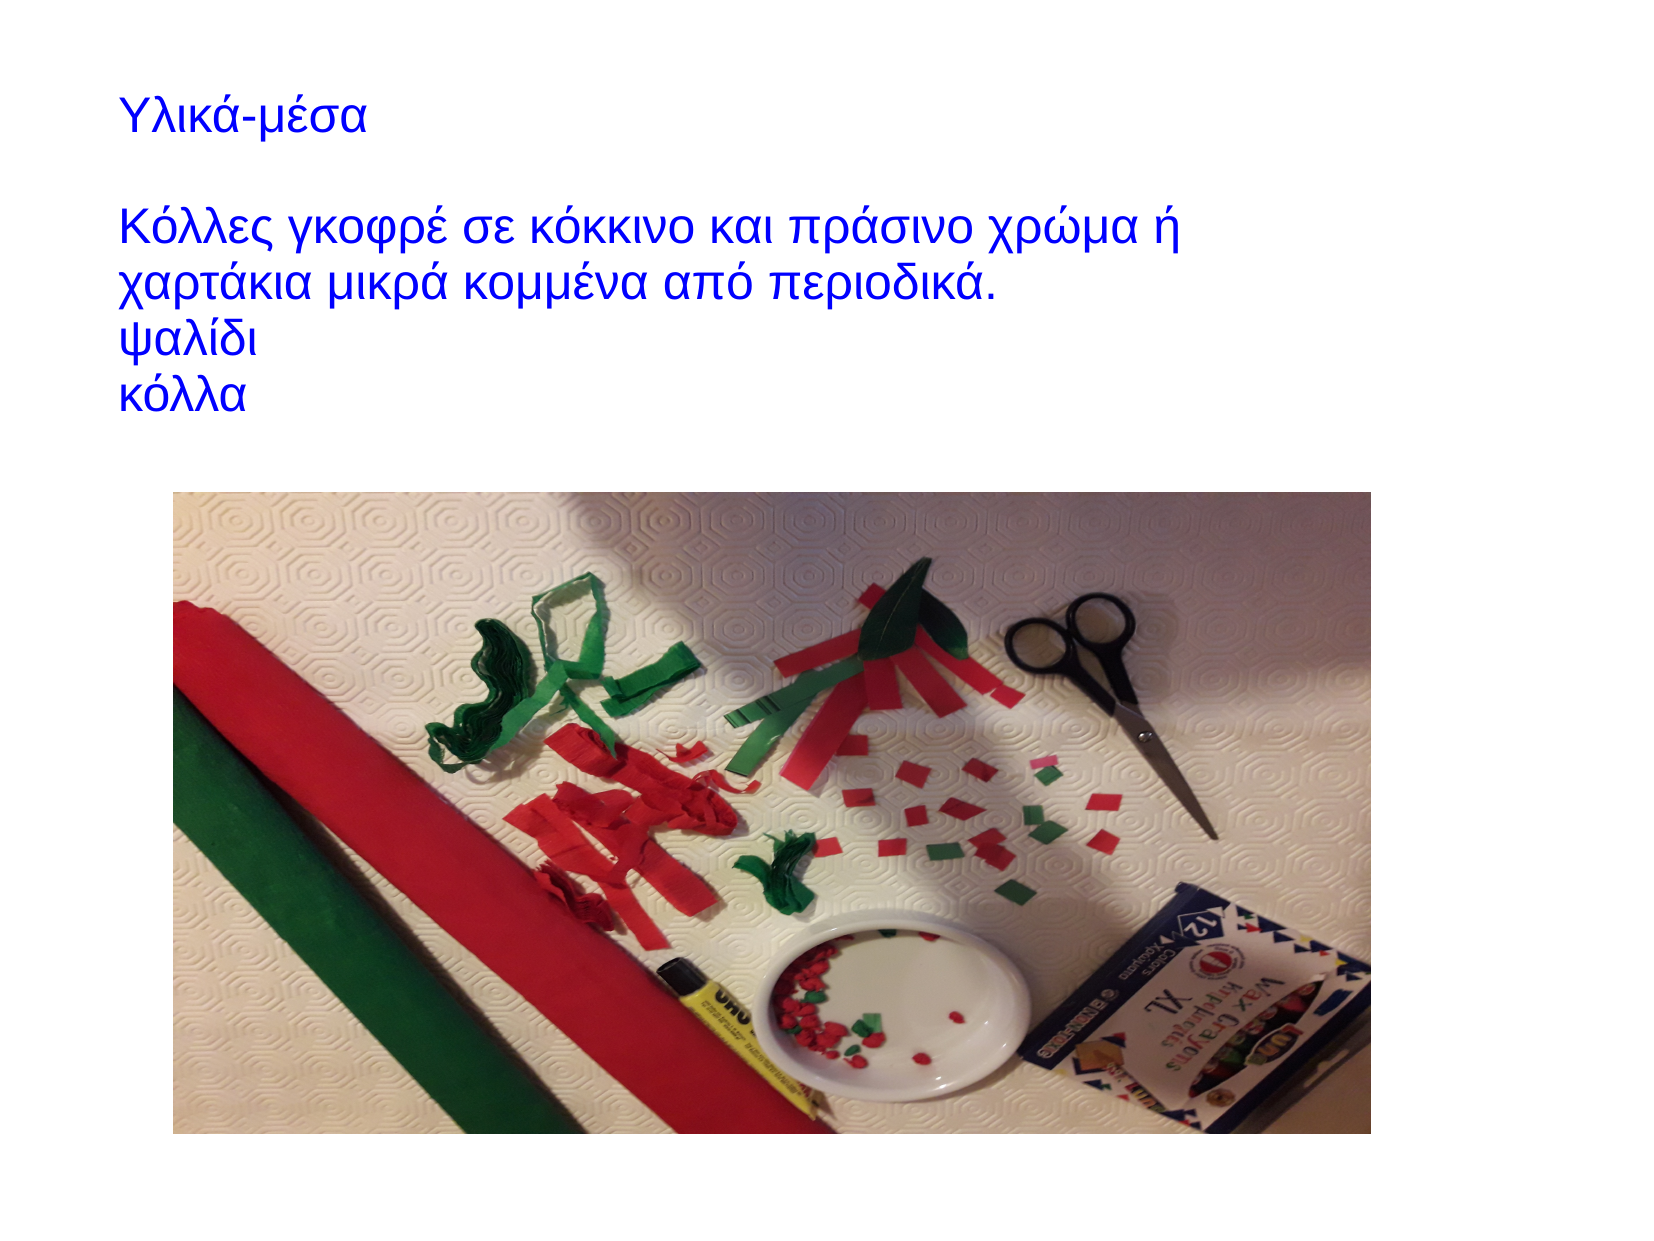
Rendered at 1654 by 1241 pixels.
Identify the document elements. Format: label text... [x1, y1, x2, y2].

picture [173, 492, 1371, 1134]
title Υλικά-μέσα Κόλλες γκοφρέ σε κόκκινο και πράσινο χρώμα ή χαρτάκια μικρά κομμένα από περιοδικά. ψαλίδι κόλλα [118, 86, 1607, 422]
